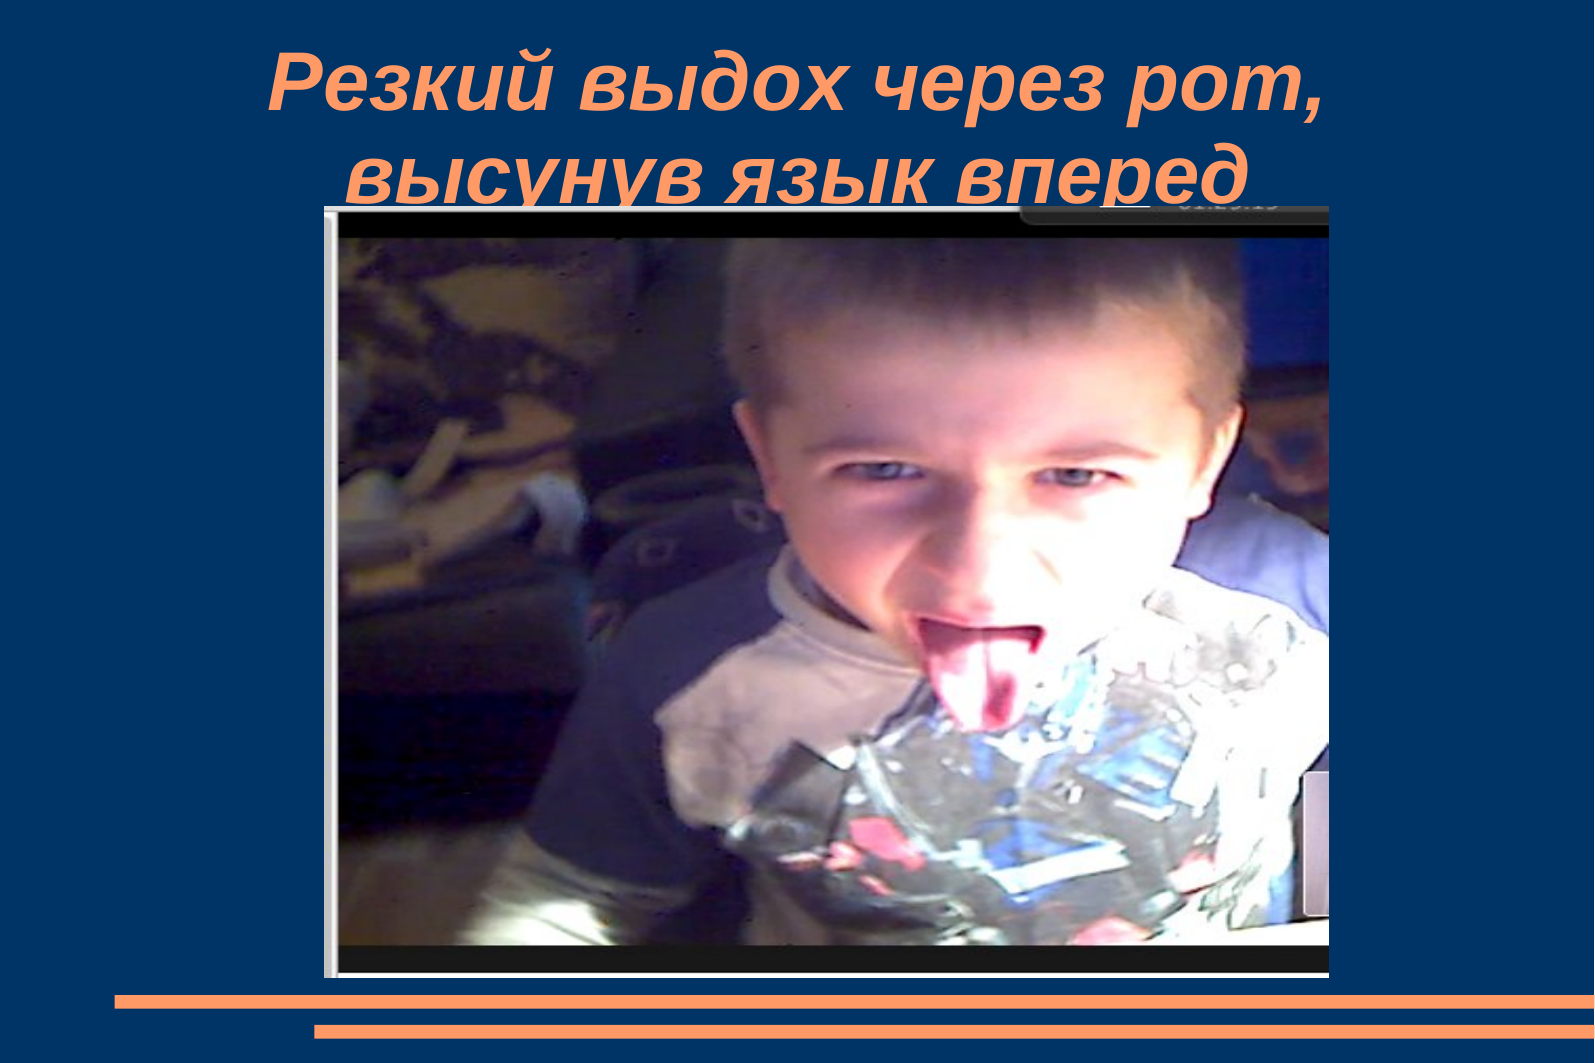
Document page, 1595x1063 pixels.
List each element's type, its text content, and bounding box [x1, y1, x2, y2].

picture [324, 206, 1329, 978]
title Резкий выдох через рот, высунув язык вперед [117, 35, 1479, 222]
